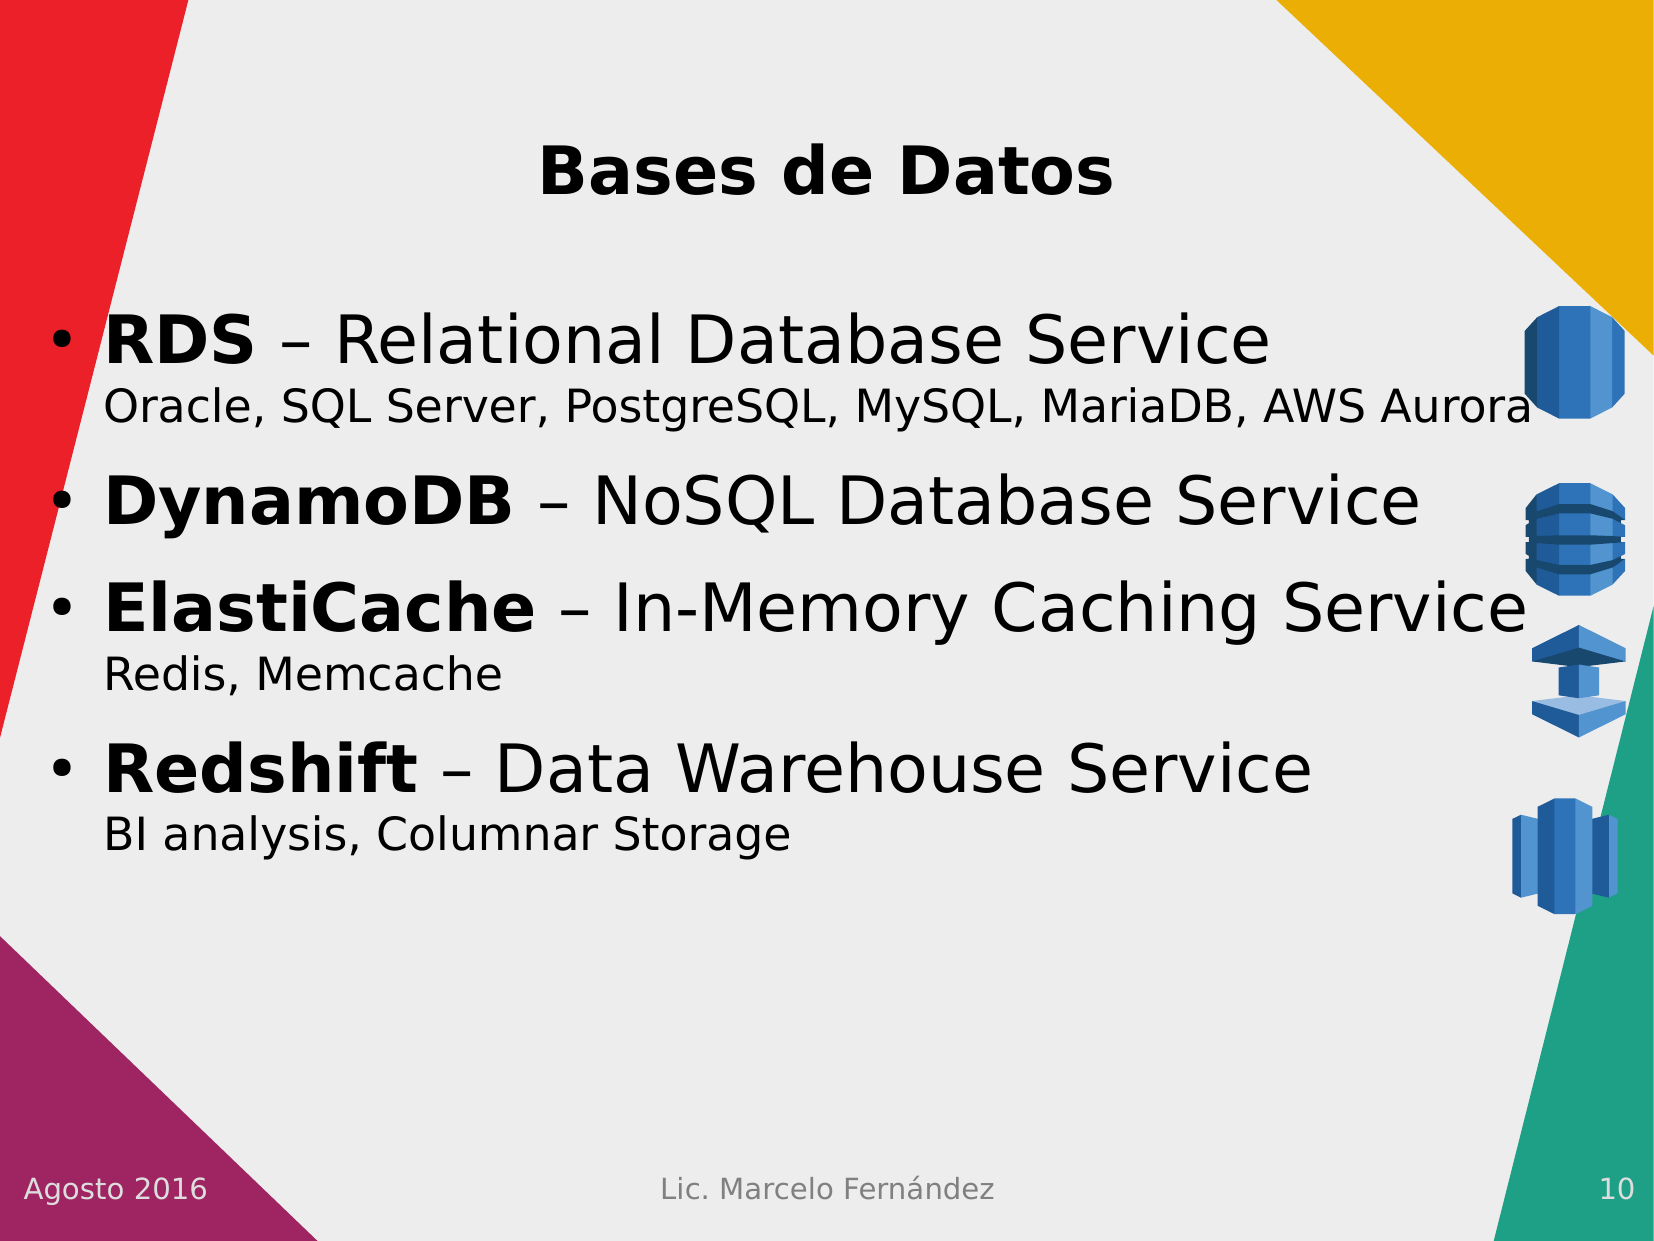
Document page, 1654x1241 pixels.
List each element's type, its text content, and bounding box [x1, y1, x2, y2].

list RDS – Relational Database Service Oracle, SQL Server, PostgreSQL, MySQL, MariaDB, AWS Aurora DynamoDB – NoSQL Database Service ElastiCache – In-Memory Caching Service Redis, Memcache Redshift – Data Warehouse Service BI analysis, Columnar Storage [32, 302, 1536, 1033]
picture [1495, 283, 1654, 442]
picture [1476, 767, 1654, 945]
picture [1495, 460, 1654, 761]
title Bases de Datos [114, 73, 1539, 271]
